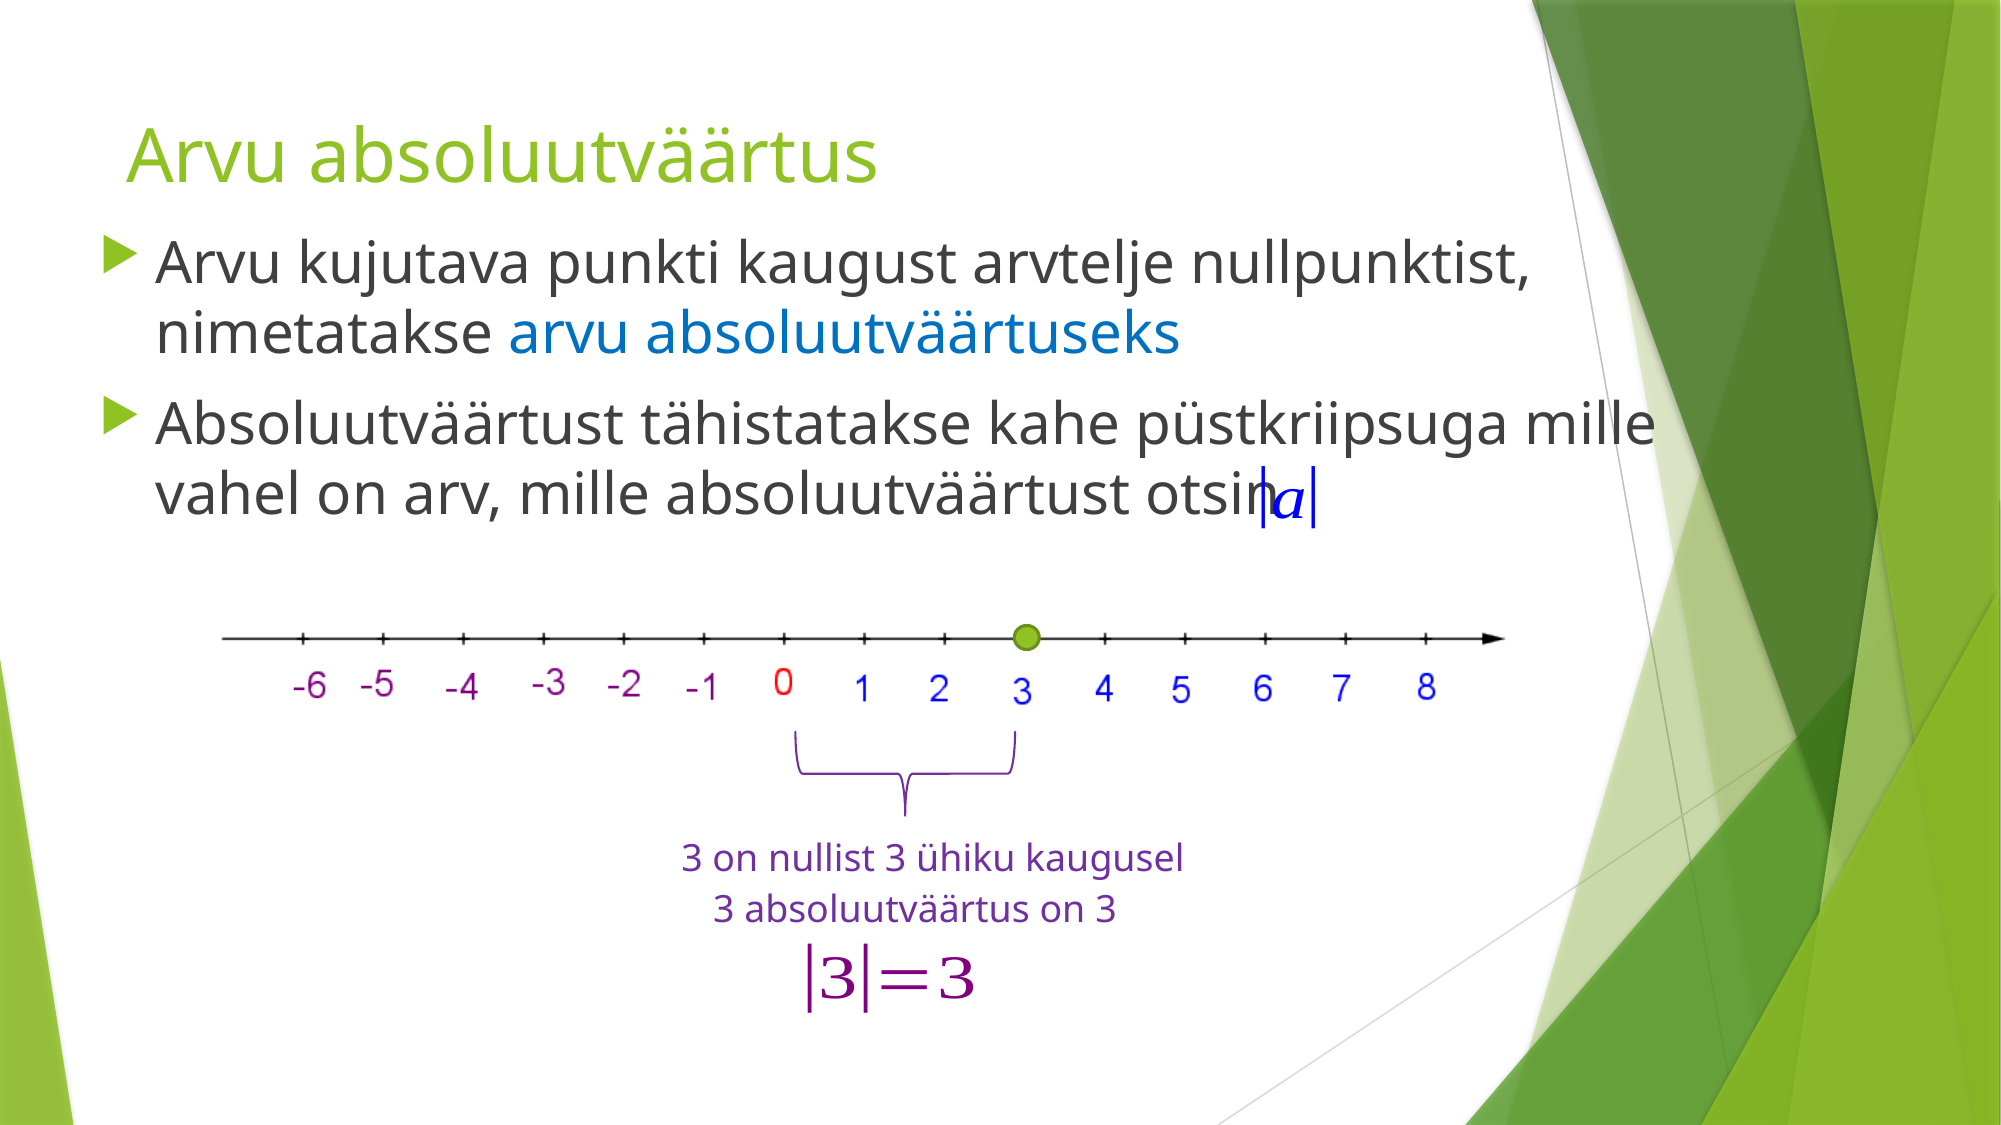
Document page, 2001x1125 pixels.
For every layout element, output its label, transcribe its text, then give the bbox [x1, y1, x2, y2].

title Arvu absoluutväärtus [111, 99, 1522, 218]
chart [786, 940, 986, 1016]
picture [204, 602, 1516, 731]
text_box [1014, 625, 1040, 650]
chart [1242, 462, 1335, 532]
list Arvu kujutava punkti kaugust arvtelje nullpunktist, nimetatakse arvu absoluutväärtuseks Absoluutväärtust tähistatakse kahe püstkriipsuga mille vahel on arv, mille absoluutväärtust otsin [84, 218, 1682, 1069]
text_box 3 absoluutväärtus on 3 [698, 877, 1250, 938]
text_box 3 on nullist 3 ühiku kaugusel [666, 826, 1219, 887]
